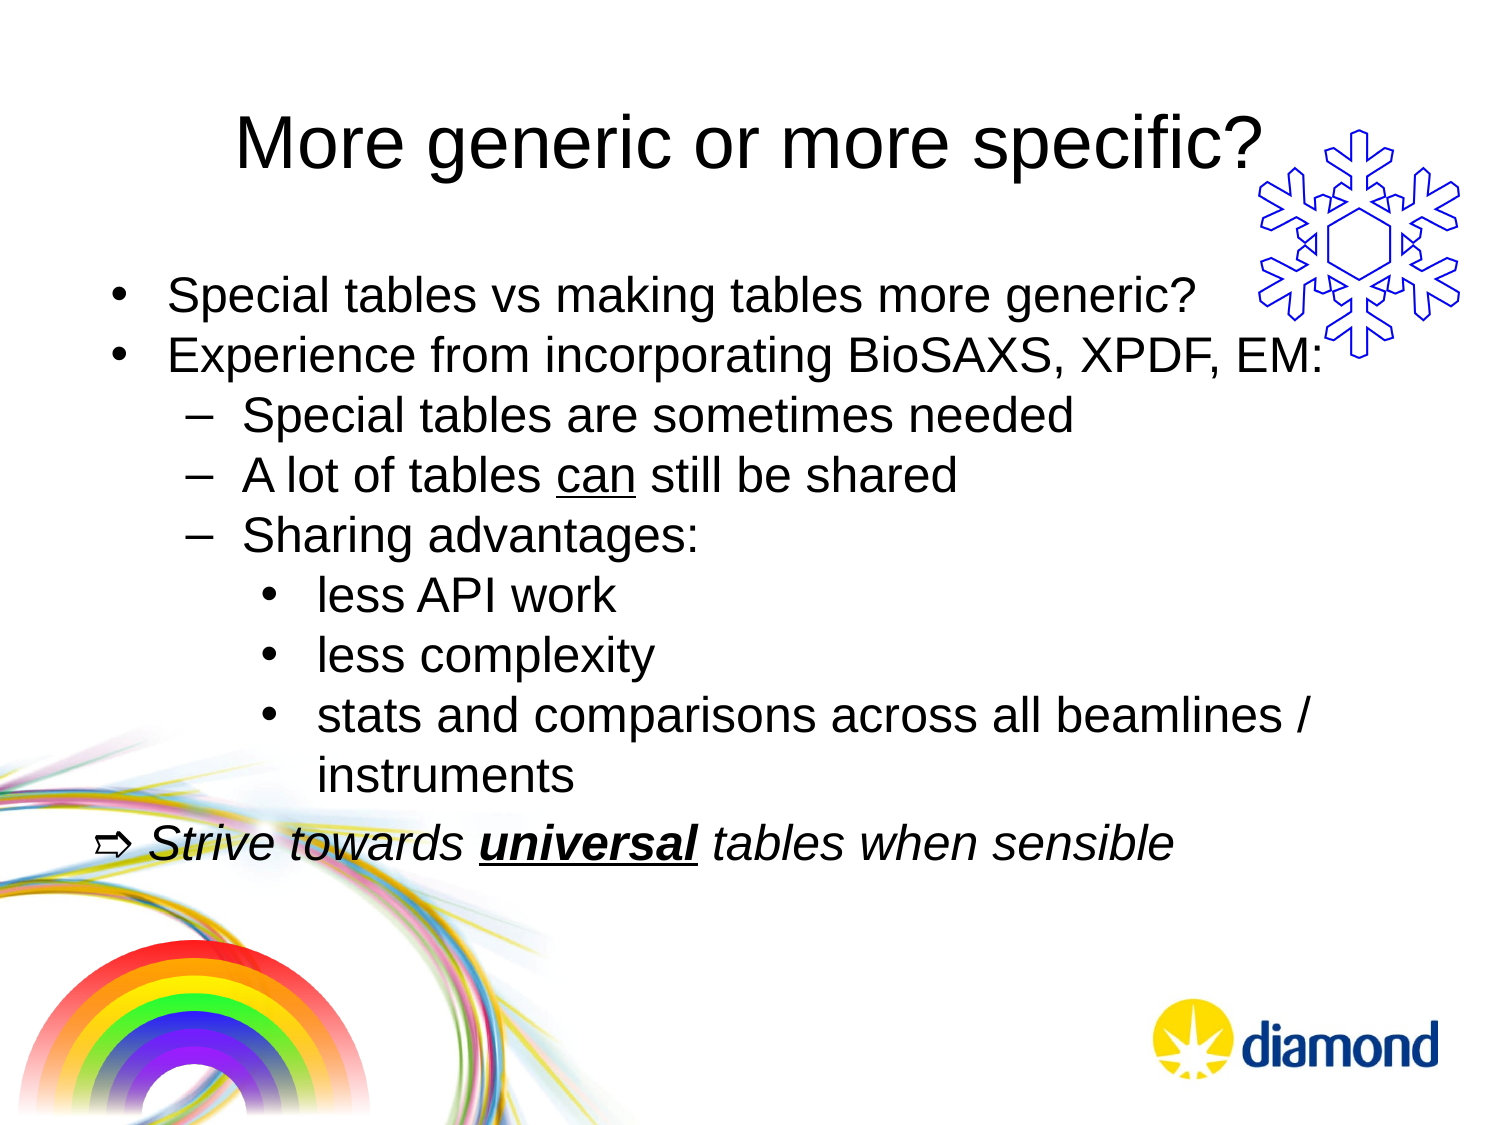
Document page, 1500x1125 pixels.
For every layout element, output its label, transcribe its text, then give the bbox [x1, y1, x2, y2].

picture [0, 587, 1438, 1125]
title More generic or more specific? [75, 45, 1425, 233]
list Special tables vs making tables more generic? Experience from incorporating BioSAXS, XPDF, EM: Special tables are sometimes needed A lot of tables can still be shared Sharing advantages: less API work less complexity stats and comparisons across all beamlines / instruments ➱ Strive towards universal tables when sensible [76, 255, 1427, 998]
picture [1258, 129, 1460, 359]
